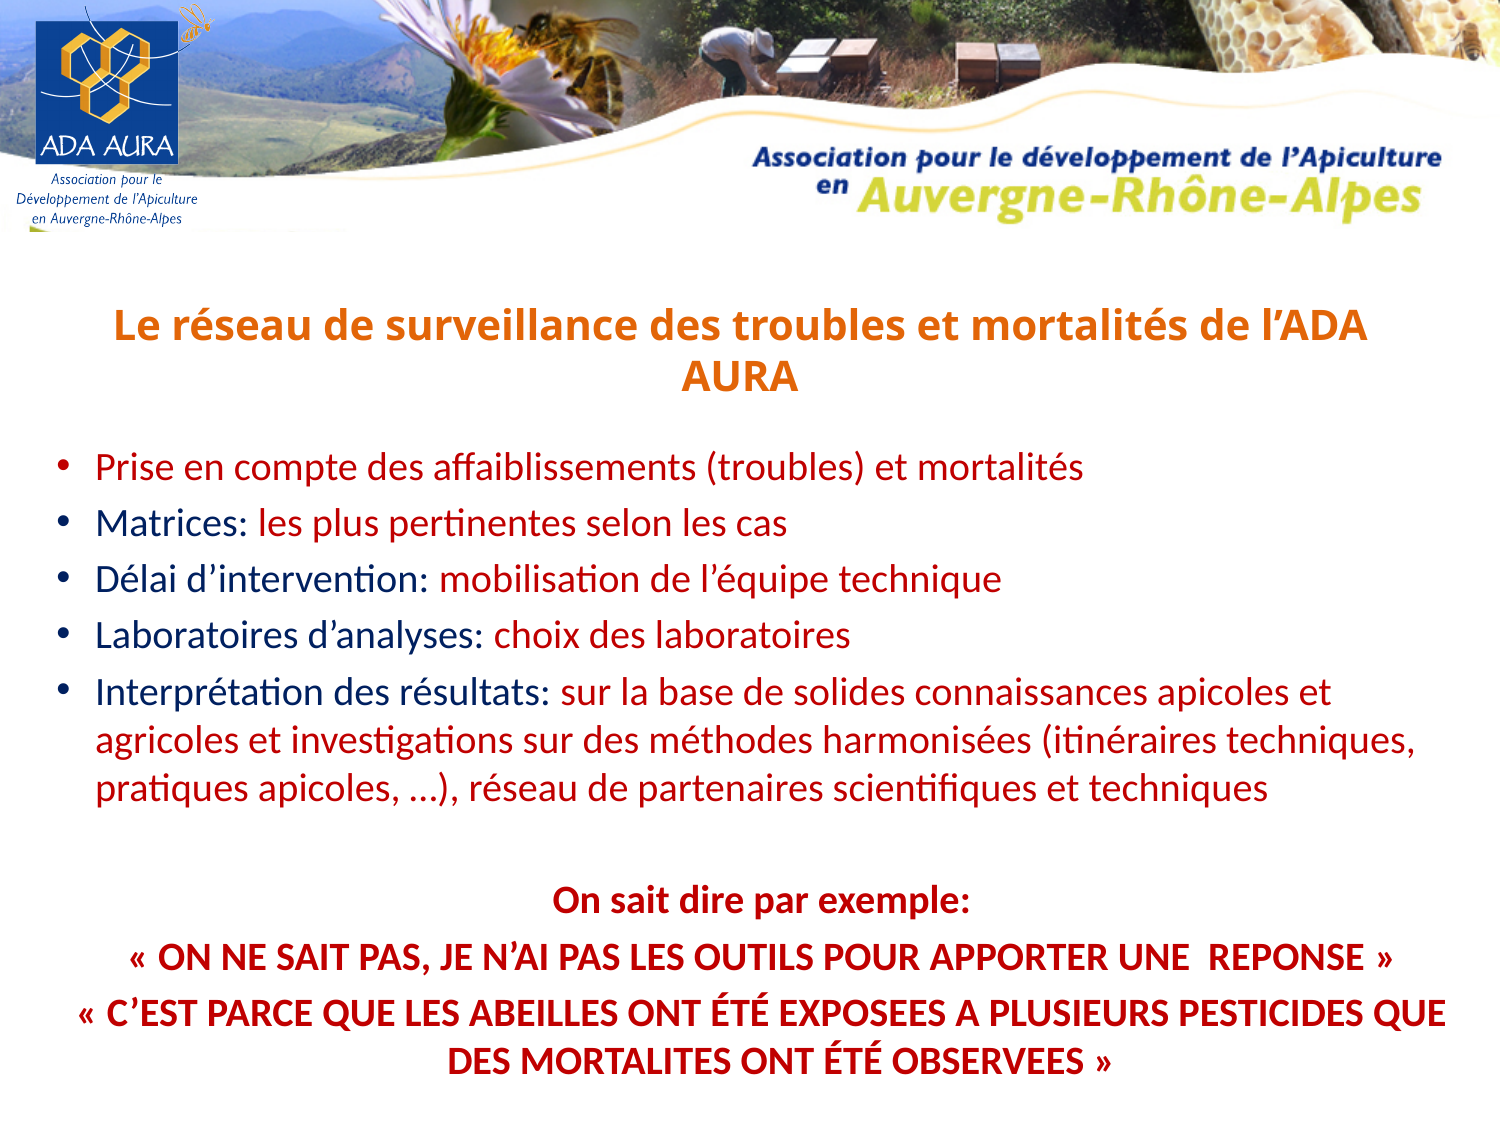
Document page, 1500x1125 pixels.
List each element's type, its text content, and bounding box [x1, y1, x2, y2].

list Prise en compte des affaiblissements (troubles) et mortalités Matrices: les plus pertinentes selon les cas Délai d’intervention: mobilisation de l’équipe technique Laboratoires d’analyses: choix des laboratoires Interprétation des résultats: sur la base de solides connaissances apicoles et agricoles et investigations sur des méthodes harmonisées (itinéraires techniques, pratiques apicoles, …), réseau de partenaires scientifiques et techniques On sait dire par exemple: « ON NE SAIT PAS, JE N’AI PAS LES OUTILS POUR APPORTER UNE REPONSE » « C’EST PARCE QUE LES ABEILLES ONT ÉTÉ EXPOSEES A PLUSIEURS PESTICIDES QUE DES MORTALITES ONT ÉTÉ OBSERVEES » [41, 432, 1483, 1094]
title Le réseau de surveillance des troubles et mortalités de l’ADA AURA [64, 290, 1415, 408]
picture [0, 0, 1500, 232]
